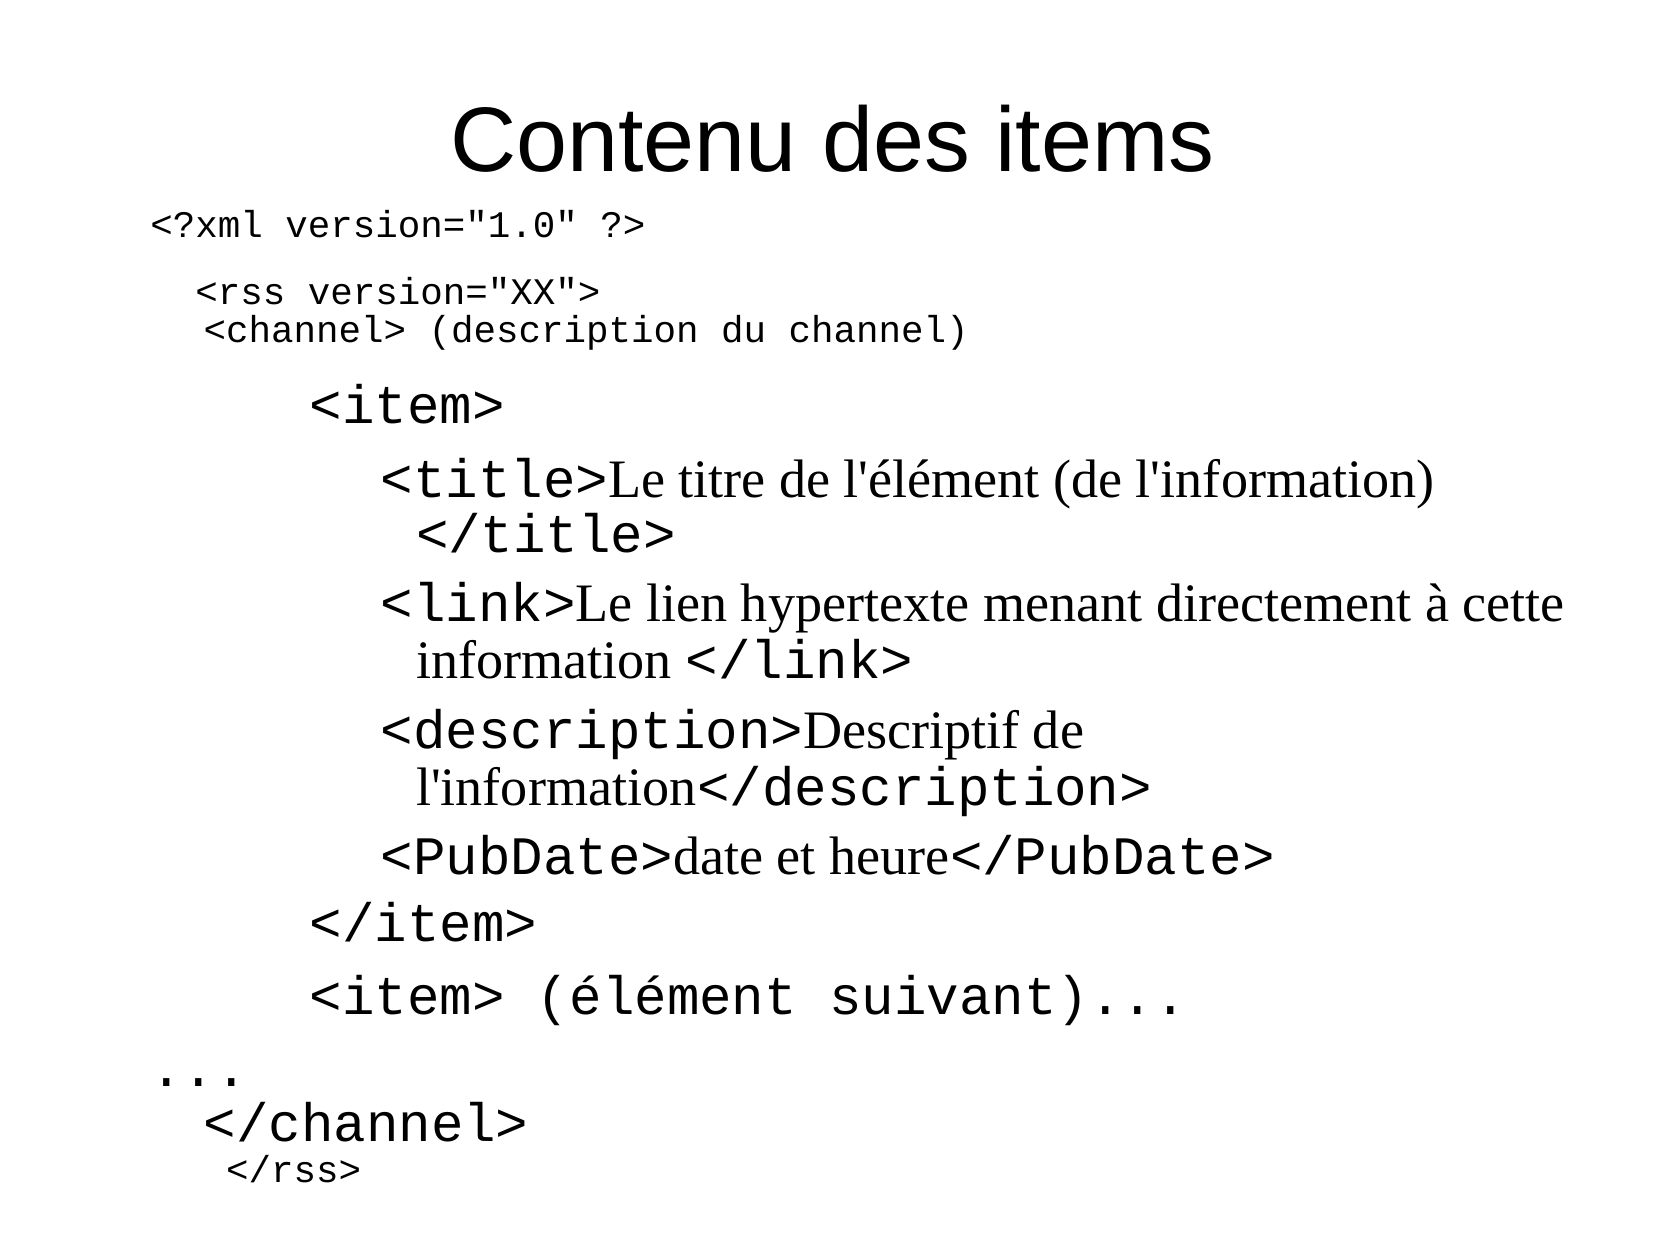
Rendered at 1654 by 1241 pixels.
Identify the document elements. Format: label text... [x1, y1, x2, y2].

title Contenu des items [139, 48, 1527, 206]
list <?xml version="1.0" ?> <rss version="XX"> <channel> (description du channel) <item> <title>Le titre de l'élément (de l'information) </title> <link>Le lien hypertexte menant directement à cette information </link> <description>Descriptif de l'information</description> <PubDate>date et heure</PubDate> </item> <item> (élément suivant)... ... </channel> </rss> [132, 206, 1587, 1161]
